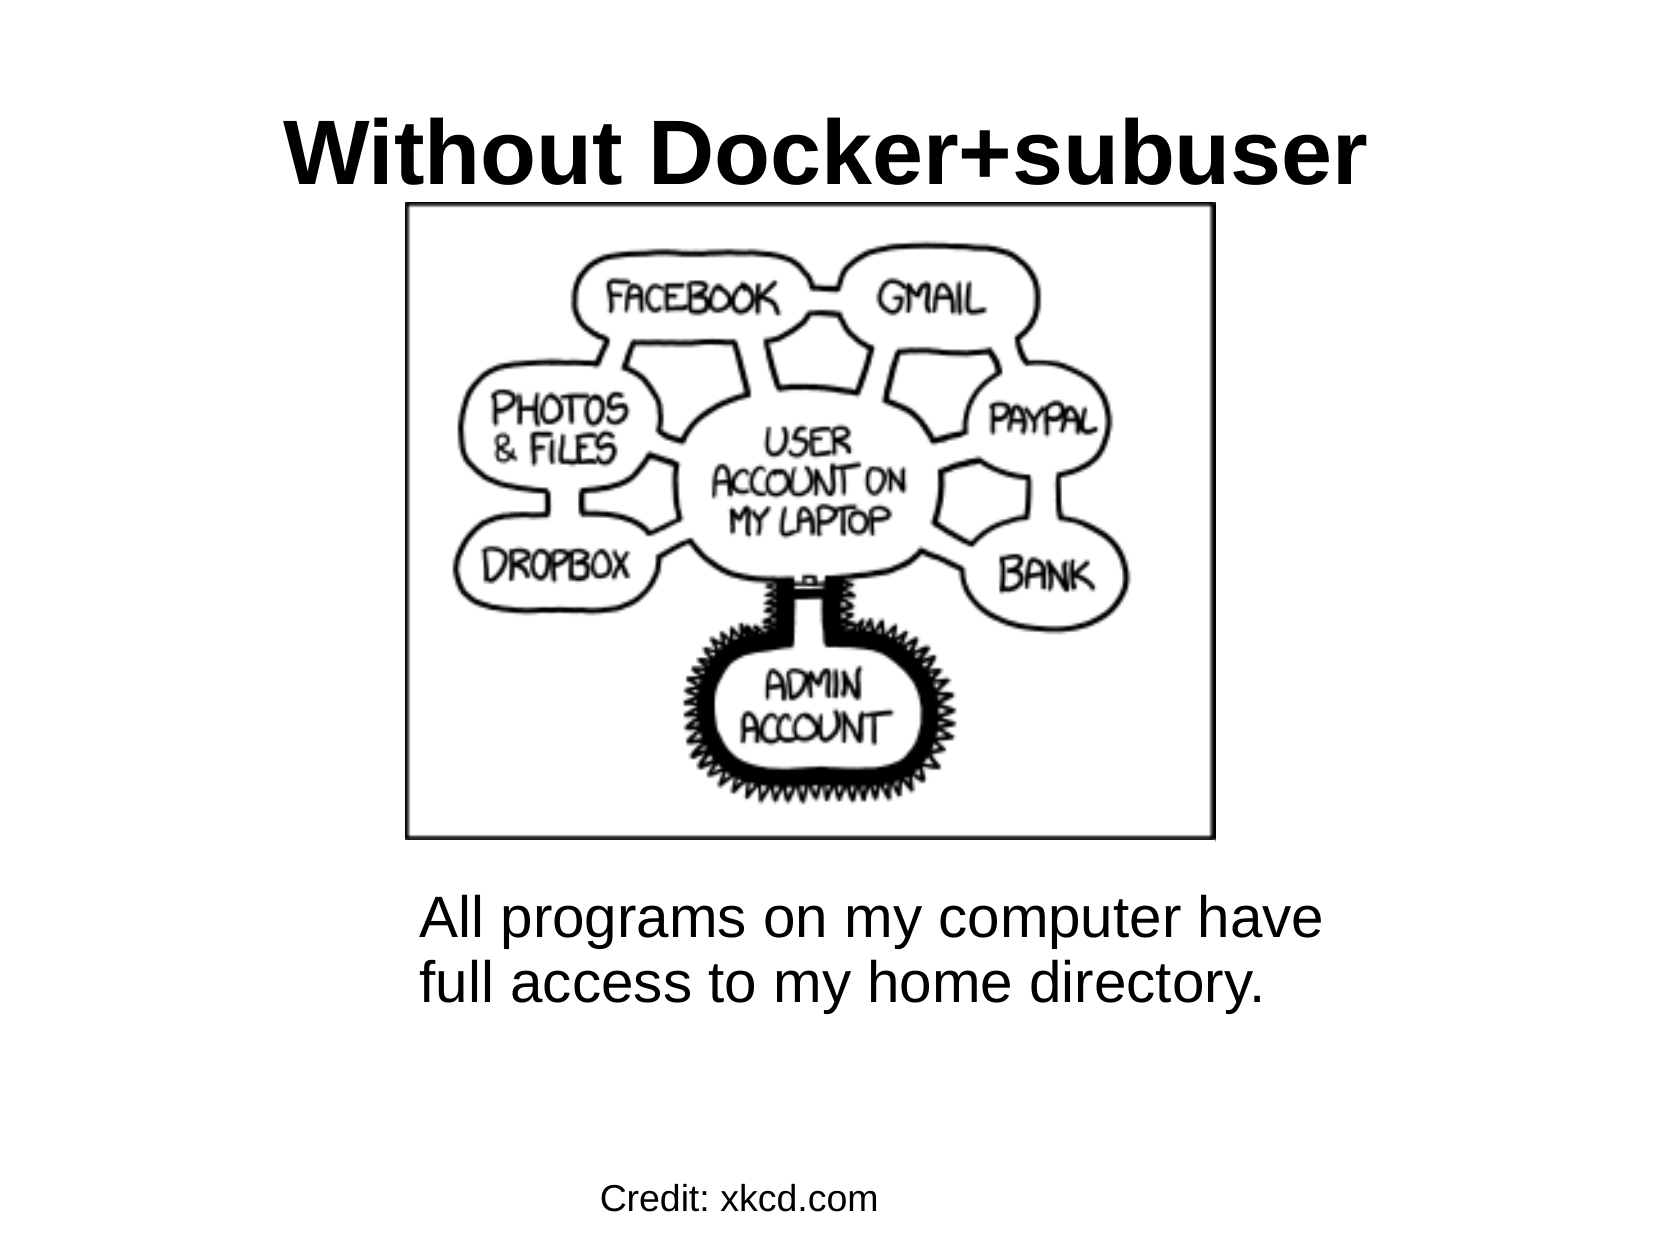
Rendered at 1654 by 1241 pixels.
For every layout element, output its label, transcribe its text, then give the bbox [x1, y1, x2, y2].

text_box Credit: xkcd.com [585, 1170, 894, 1227]
text_box All programs on my computer have full access to my home directory. [405, 840, 1216, 1126]
picture [405, 257, 1216, 840]
title Without Docker+subuser [82, 49, 1571, 257]
